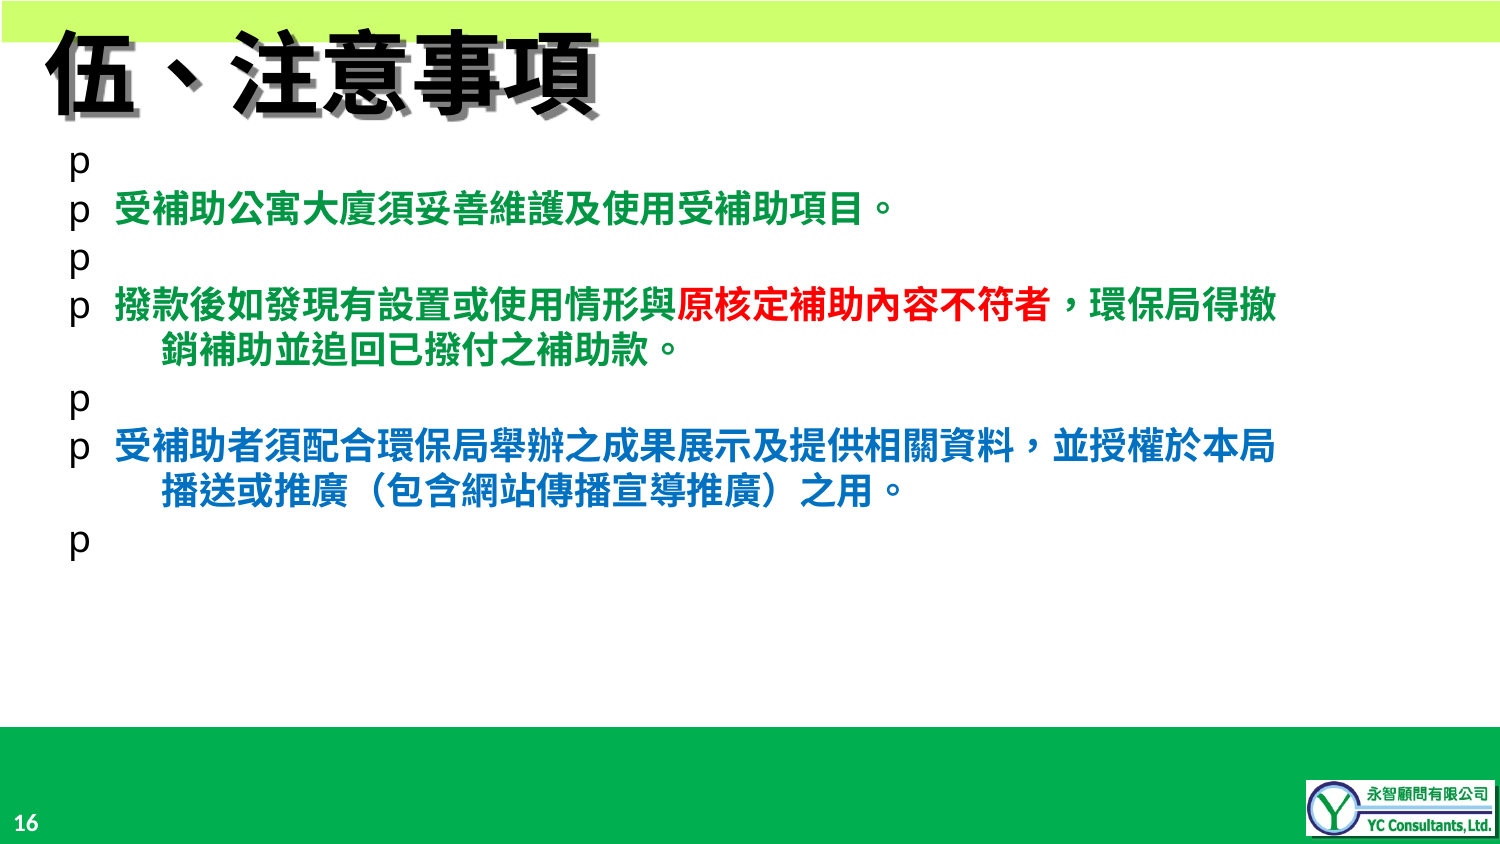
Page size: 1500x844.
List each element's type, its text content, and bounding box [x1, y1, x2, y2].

text_box 受補助公寓大廈須妥善維護及使用受補助項目。 撥款後如發現有設置或使用情形與原核定補助內容不符者，環保局得撤銷補助並追回已撥付之補助款。 受補助者須配合環保局舉辦之成果展示及提供相關資料，並授權於本局播送或推廣（包含網站傳播宣導推廣）之用。 [53, 126, 1317, 551]
title 伍、注意事項 [29, 0, 1459, 141]
text_box 16 [0, 798, 65, 844]
